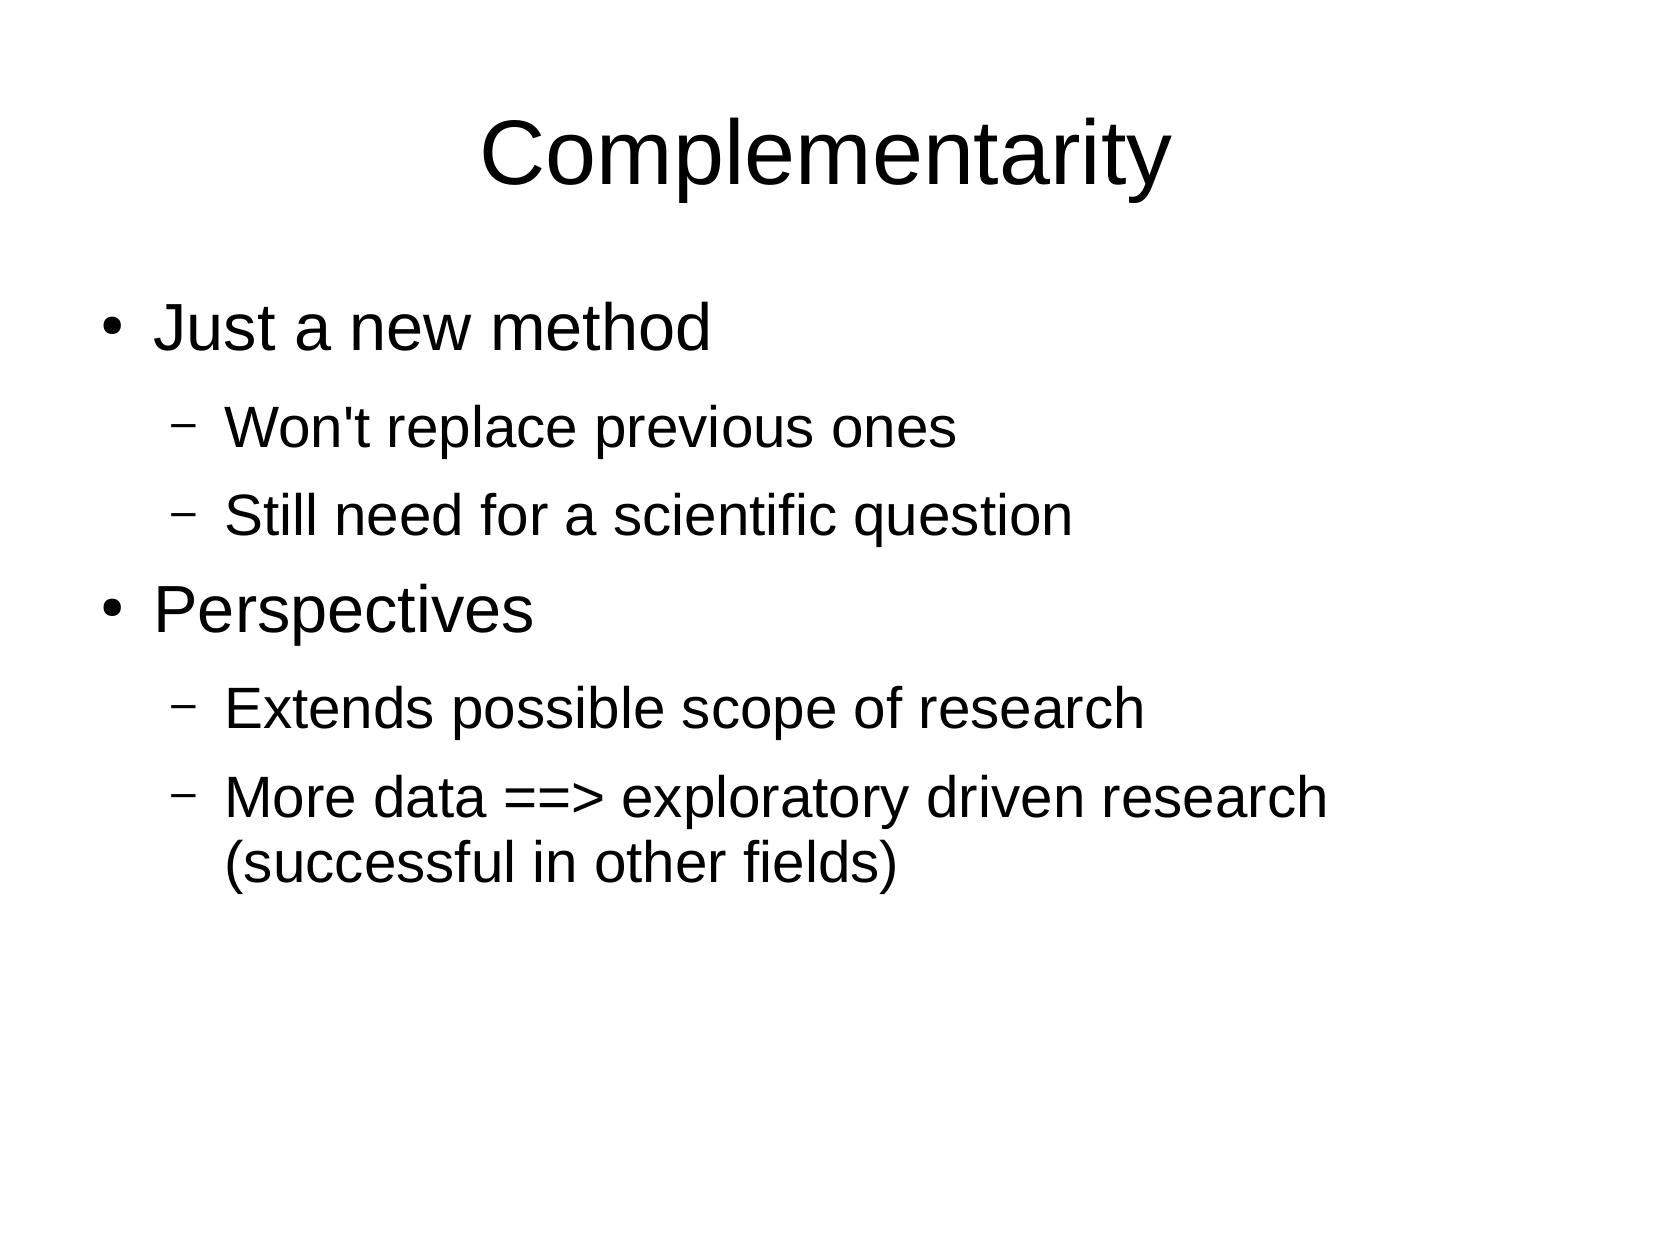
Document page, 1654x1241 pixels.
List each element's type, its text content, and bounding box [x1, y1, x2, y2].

title Complementarity [82, 49, 1571, 257]
list Just a new method Won't replace previous ones Still need for a scientific question Perspectives Extends possible scope of research More data ==> exploratory driven research (successful in other fields) [82, 290, 1538, 1010]
